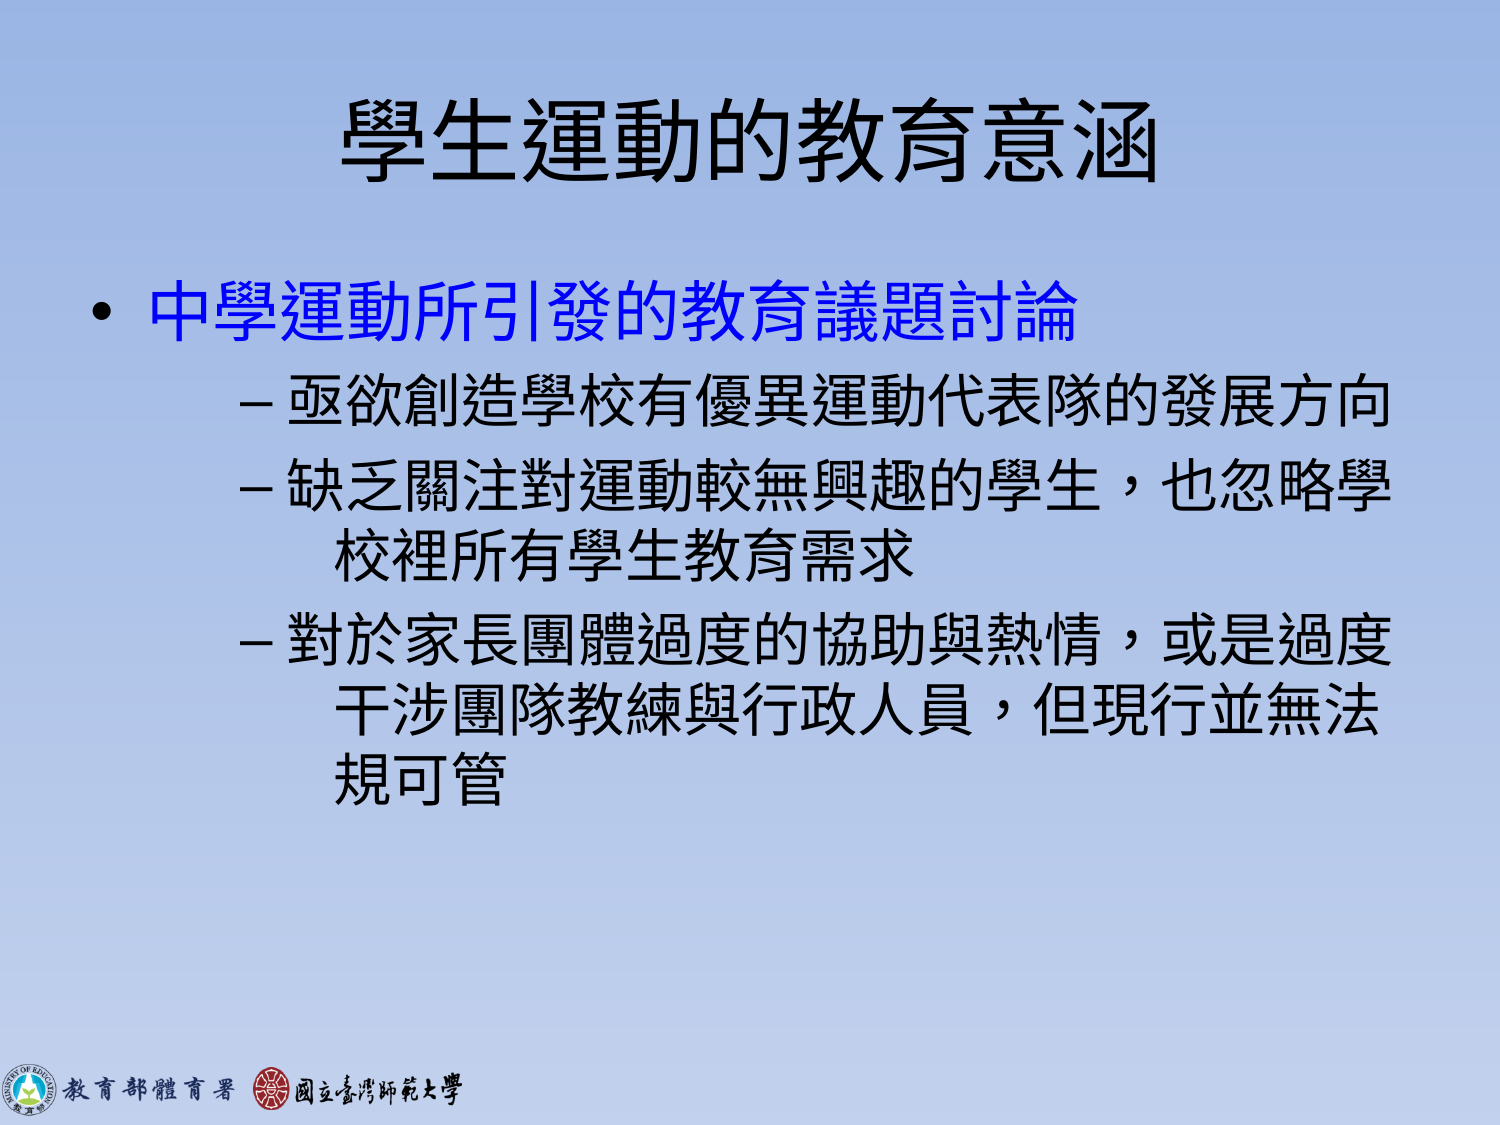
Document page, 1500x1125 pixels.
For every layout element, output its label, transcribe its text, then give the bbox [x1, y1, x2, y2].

list 中學運動所引發的教育議題討論 亟欲創造學校有優異運動代表隊的發展方向 缺乏關注對運動較無興趣的學生，也忽略學校裡所有學生教育需求 對於家長團體過度的協助與熱情，或是過度干涉團隊教練與行政人員，但現行並無法規可管 [75, 262, 1426, 1005]
title 學生運動的教育意涵 [75, 45, 1426, 233]
